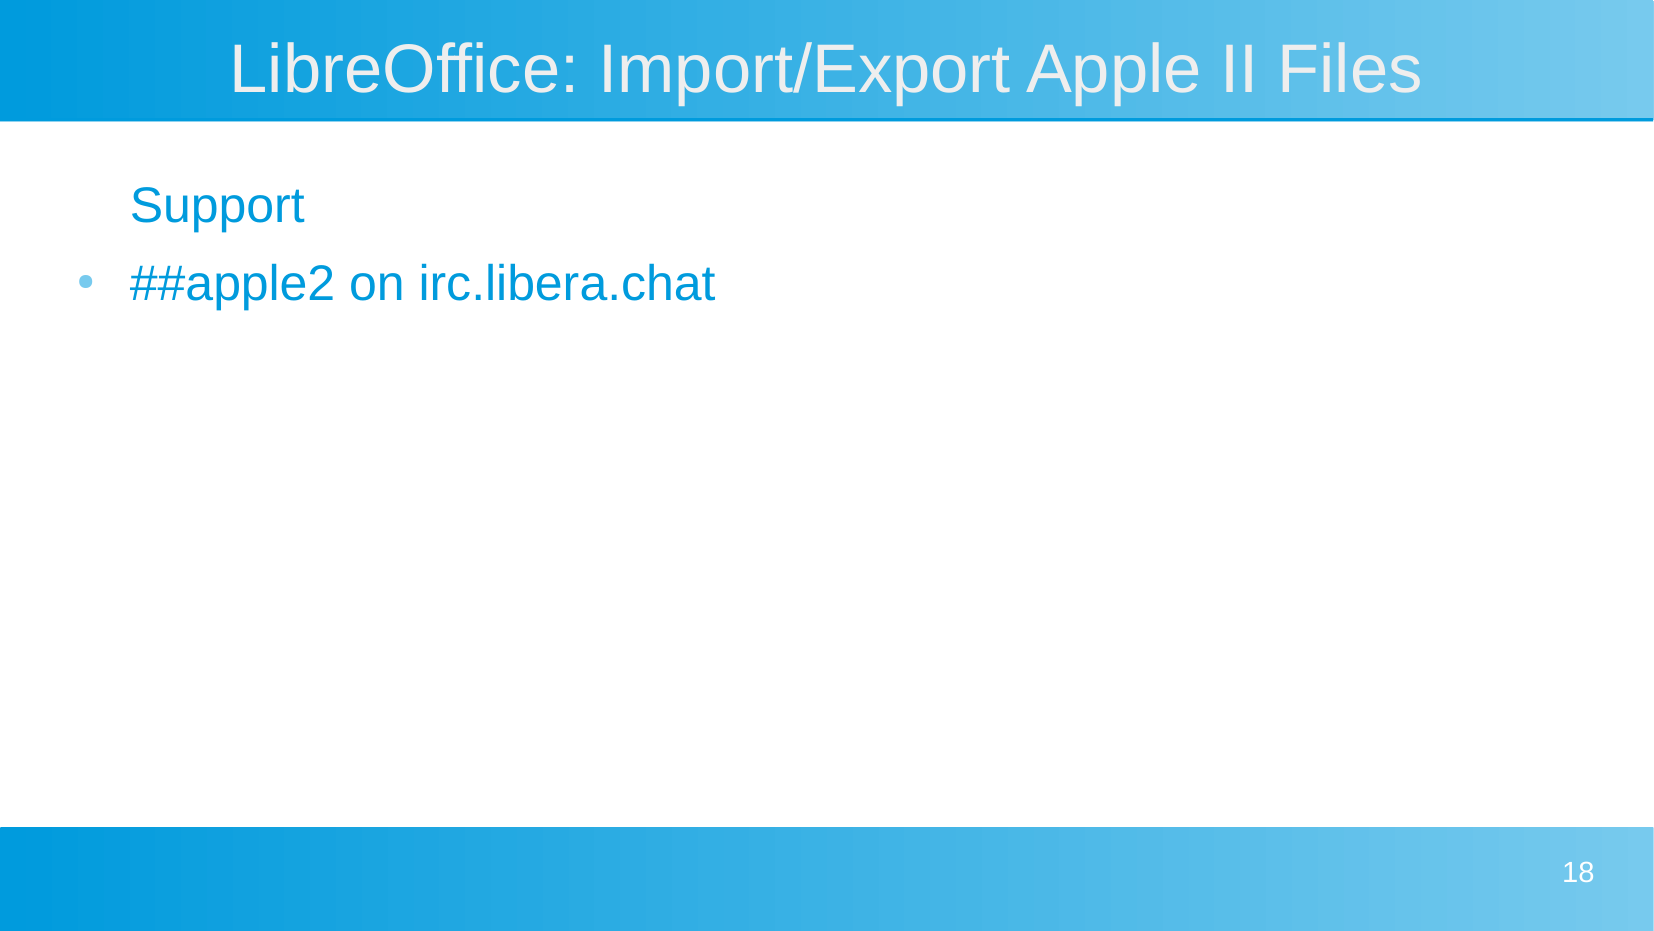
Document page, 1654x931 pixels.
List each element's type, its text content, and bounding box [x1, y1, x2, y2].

title LibreOffice: Import/Export Apple II Files [59, 29, 1595, 108]
list Support ##apple2 on irc.libera.chat [59, 177, 1595, 768]
